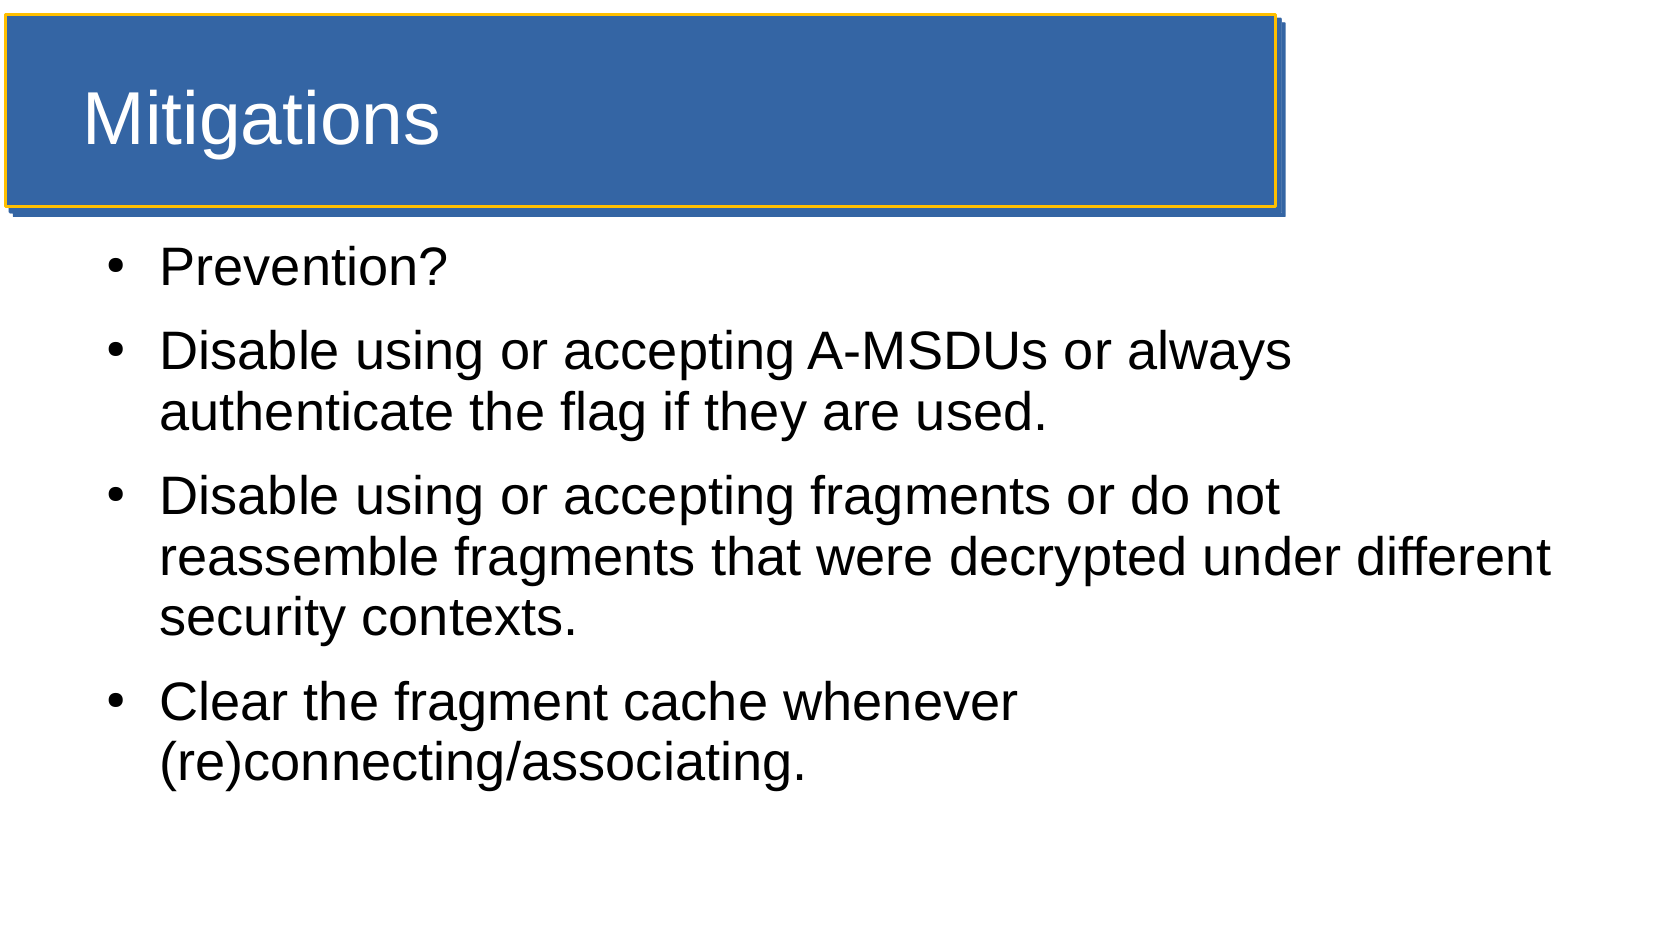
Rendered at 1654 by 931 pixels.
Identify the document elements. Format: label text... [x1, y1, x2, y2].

list Prevention? Disable using or accepting A-MSDUs or always authenticate the flag if they are used. Disable using or accepting fragments or do not reassemble fragments that were decrypted under different security contexts. Clear the fragment cache whenever (re)connecting/associating. [88, 236, 1565, 798]
title Mitigations [82, 44, 1235, 192]
